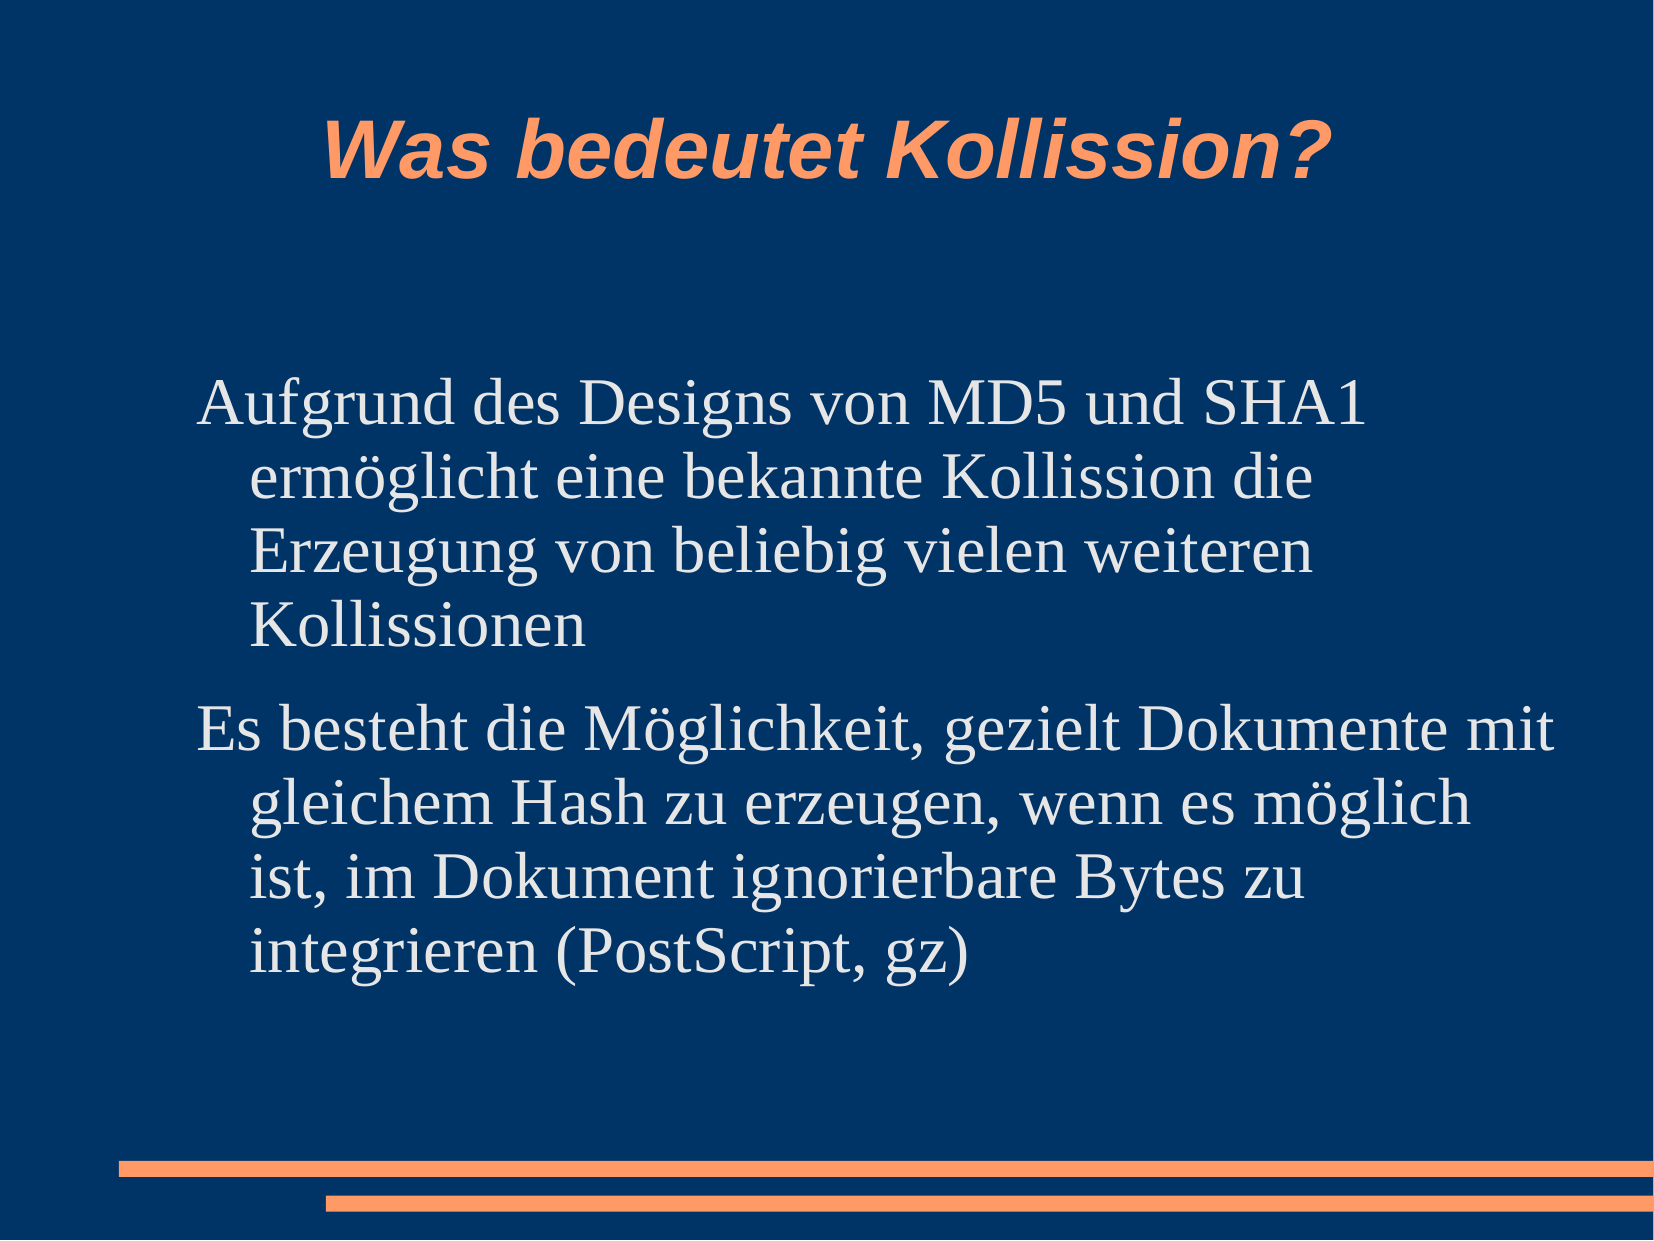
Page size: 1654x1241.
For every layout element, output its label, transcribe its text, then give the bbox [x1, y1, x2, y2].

list Aufgrund des Designs von MD5 und SHA1 ermöglicht eine bekannte Kollission die Erzeugung von beliebig vielen weiteren Kollissionen Es besteht die Möglichkeit, gezielt Dokumente mit gleichem Hash zu erzeugen, wenn es möglich ist, im Dokument ignorierbare Bytes zu integrieren (PostScript, gz) [178, 364, 1570, 1147]
title Was bedeutet Kollission? [121, 46, 1534, 254]
